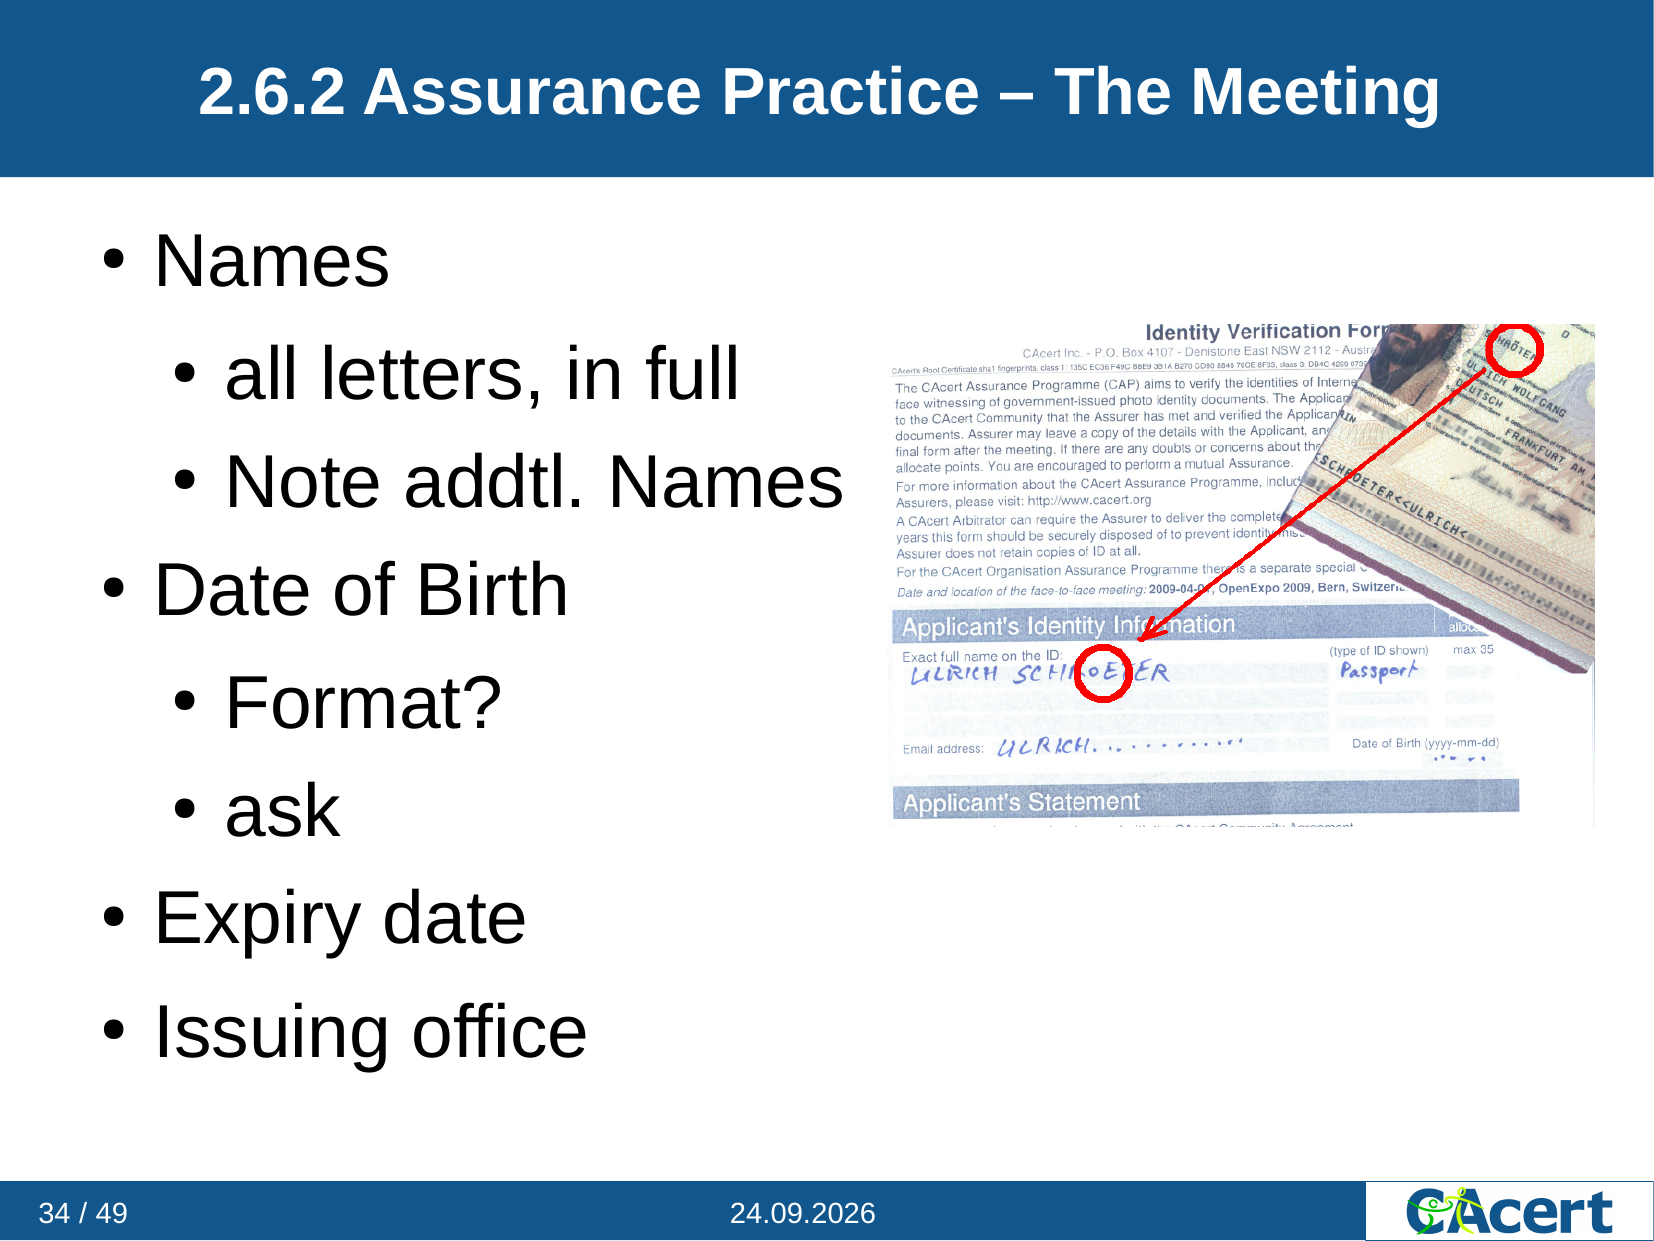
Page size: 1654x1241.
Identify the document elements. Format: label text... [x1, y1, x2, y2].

title 2.6.2 Assurance Practice – The Meeting [76, 17, 1565, 166]
picture [856, 324, 1595, 827]
picture [1406, 1186, 1613, 1235]
list Names all letters, in full Note addtl. Names Date of Birth Format? ask Expiry date Issuing office [82, 218, 1571, 1091]
